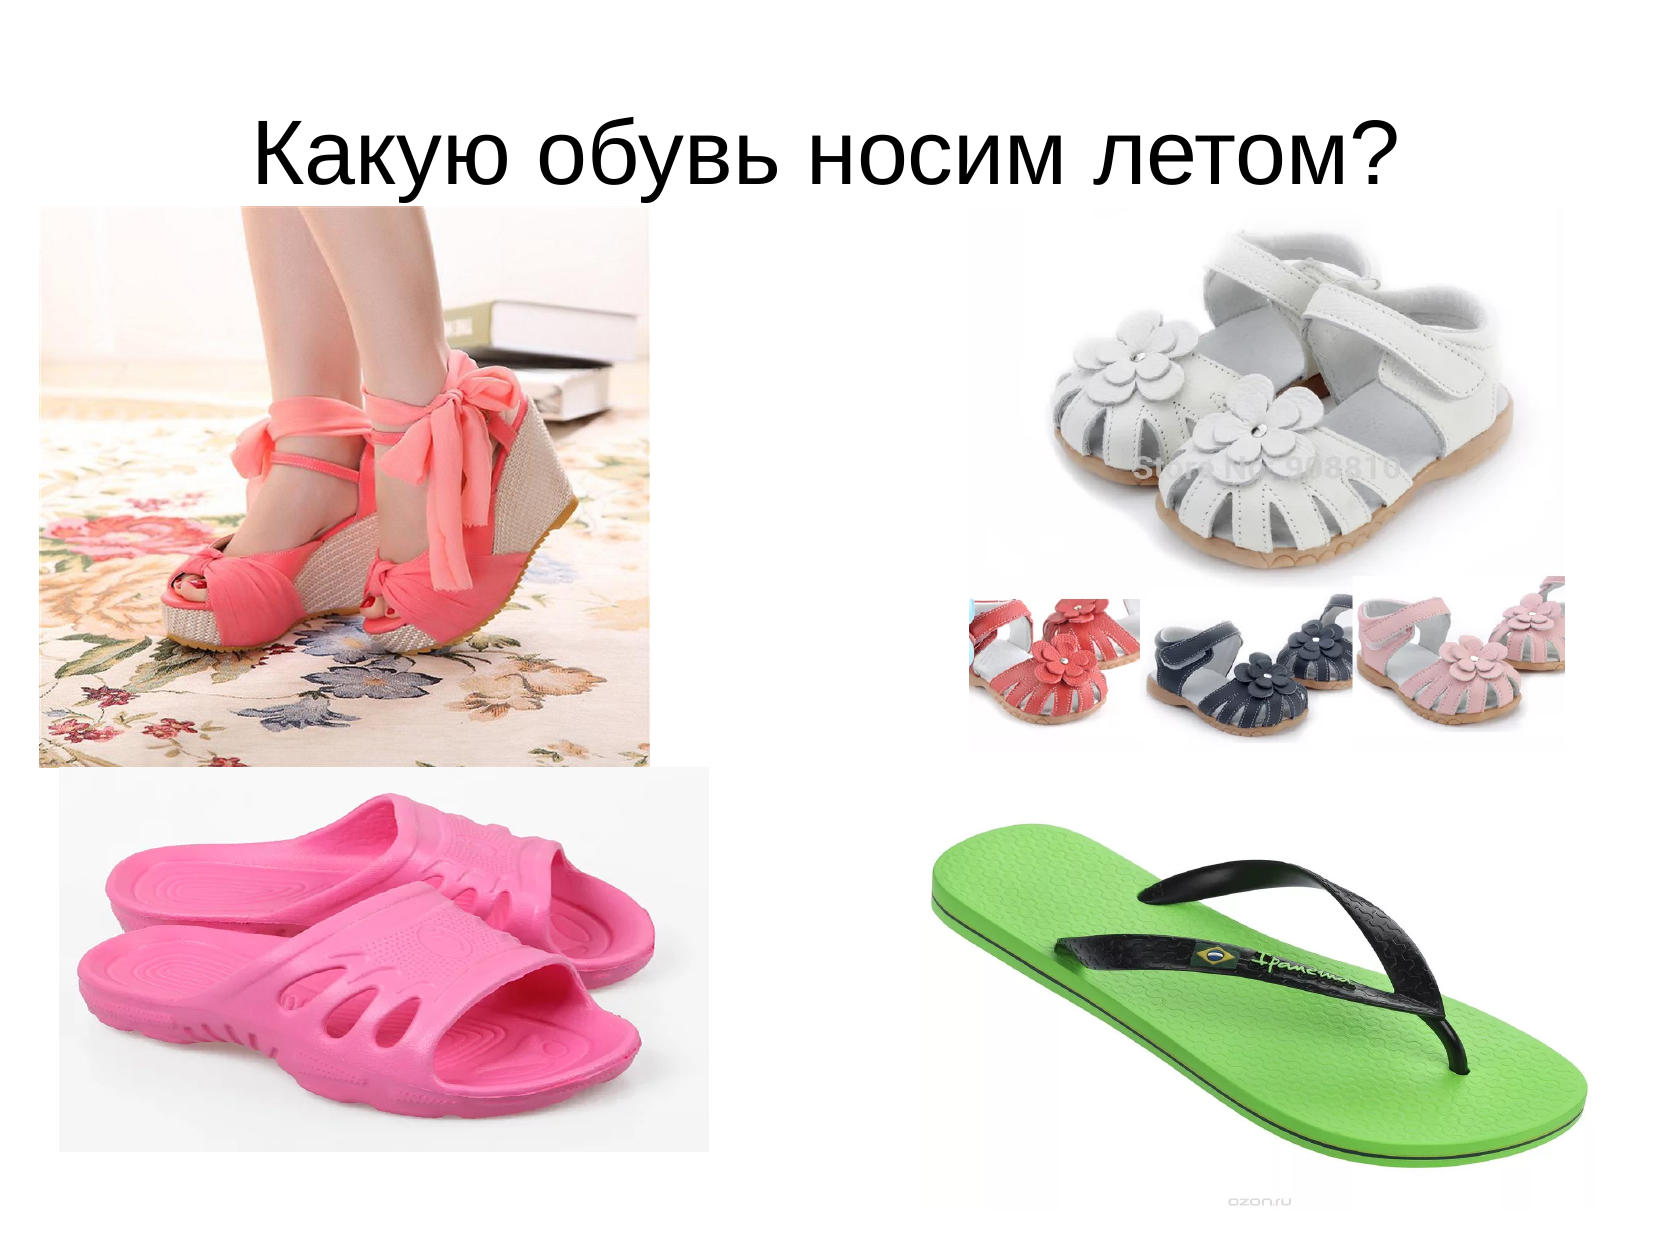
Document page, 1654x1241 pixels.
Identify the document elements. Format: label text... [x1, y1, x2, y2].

picture [969, 206, 1565, 751]
picture [39, 206, 709, 1152]
title Какую обувь носим летом? [82, 56, 1571, 250]
picture [923, 780, 1595, 1211]
